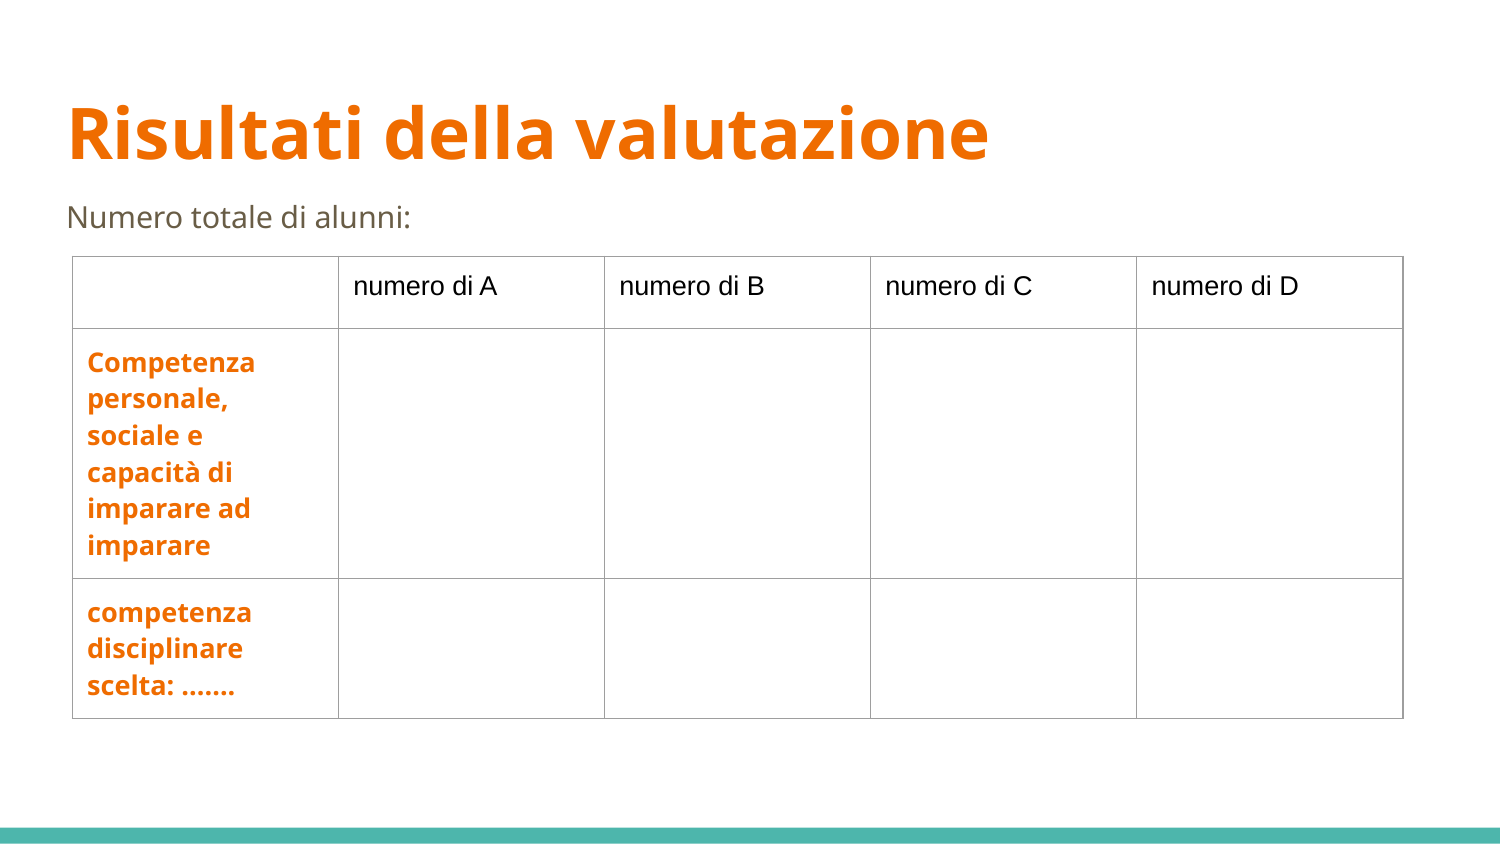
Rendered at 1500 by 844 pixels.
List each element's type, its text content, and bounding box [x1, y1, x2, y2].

table_header numero di D [1137, 257, 1402, 328]
table_cell [605, 329, 870, 578]
title Risultati della valutazione [51, 72, 1449, 178]
table_header numero di B [605, 257, 870, 328]
table_cell [339, 579, 604, 718]
table_cell [605, 579, 870, 718]
table_header numero di A [339, 257, 604, 328]
list Numero totale di alunni: [51, 178, 1449, 251]
table_cell [1137, 579, 1402, 718]
table_cell [1137, 329, 1402, 578]
table_cell [871, 329, 1136, 578]
table_cell [871, 579, 1136, 718]
table_cell Competenza personale, sociale e capacità di imparare ad imparare [73, 329, 338, 578]
table_cell [339, 329, 604, 578]
table_cell competenza disciplinare scelta: ……. [73, 579, 338, 718]
table_header [73, 257, 338, 328]
table_header numero di C [871, 257, 1136, 328]
